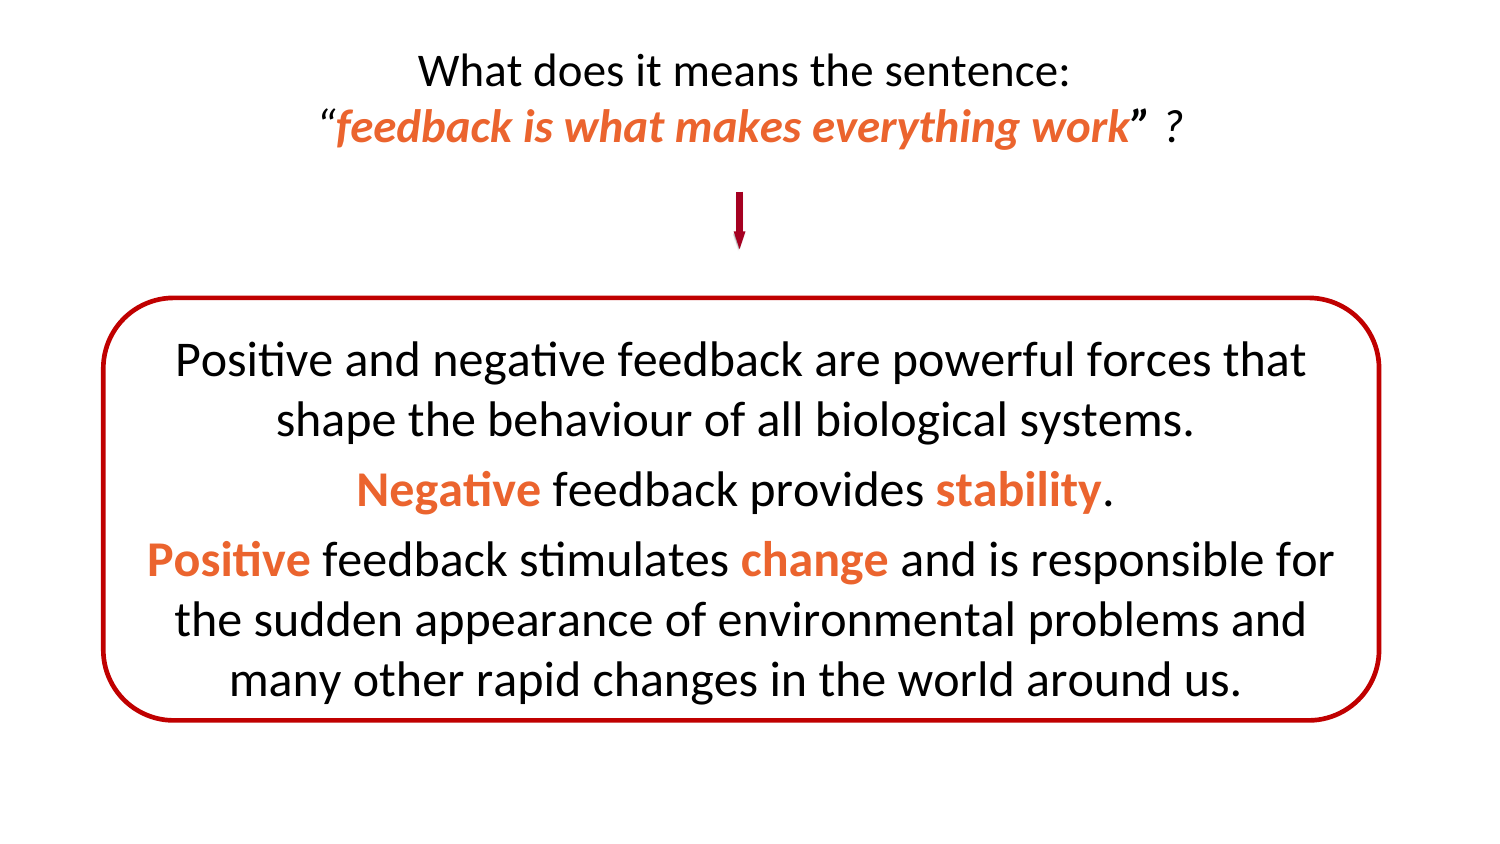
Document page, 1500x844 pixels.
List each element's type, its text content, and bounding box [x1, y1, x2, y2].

text_box Positive and negative feedback are powerful forces that shape the behaviour of all biological systems. Negative feedback provides stability. Positive feedback stimulates change and is responsible for the sudden appearance of environmental problems and many other rapid changes in the world around us. [103, 297, 1380, 721]
text_box What does it means the sentence: “feedback is what makes everything work” ? [41, 32, 1459, 161]
